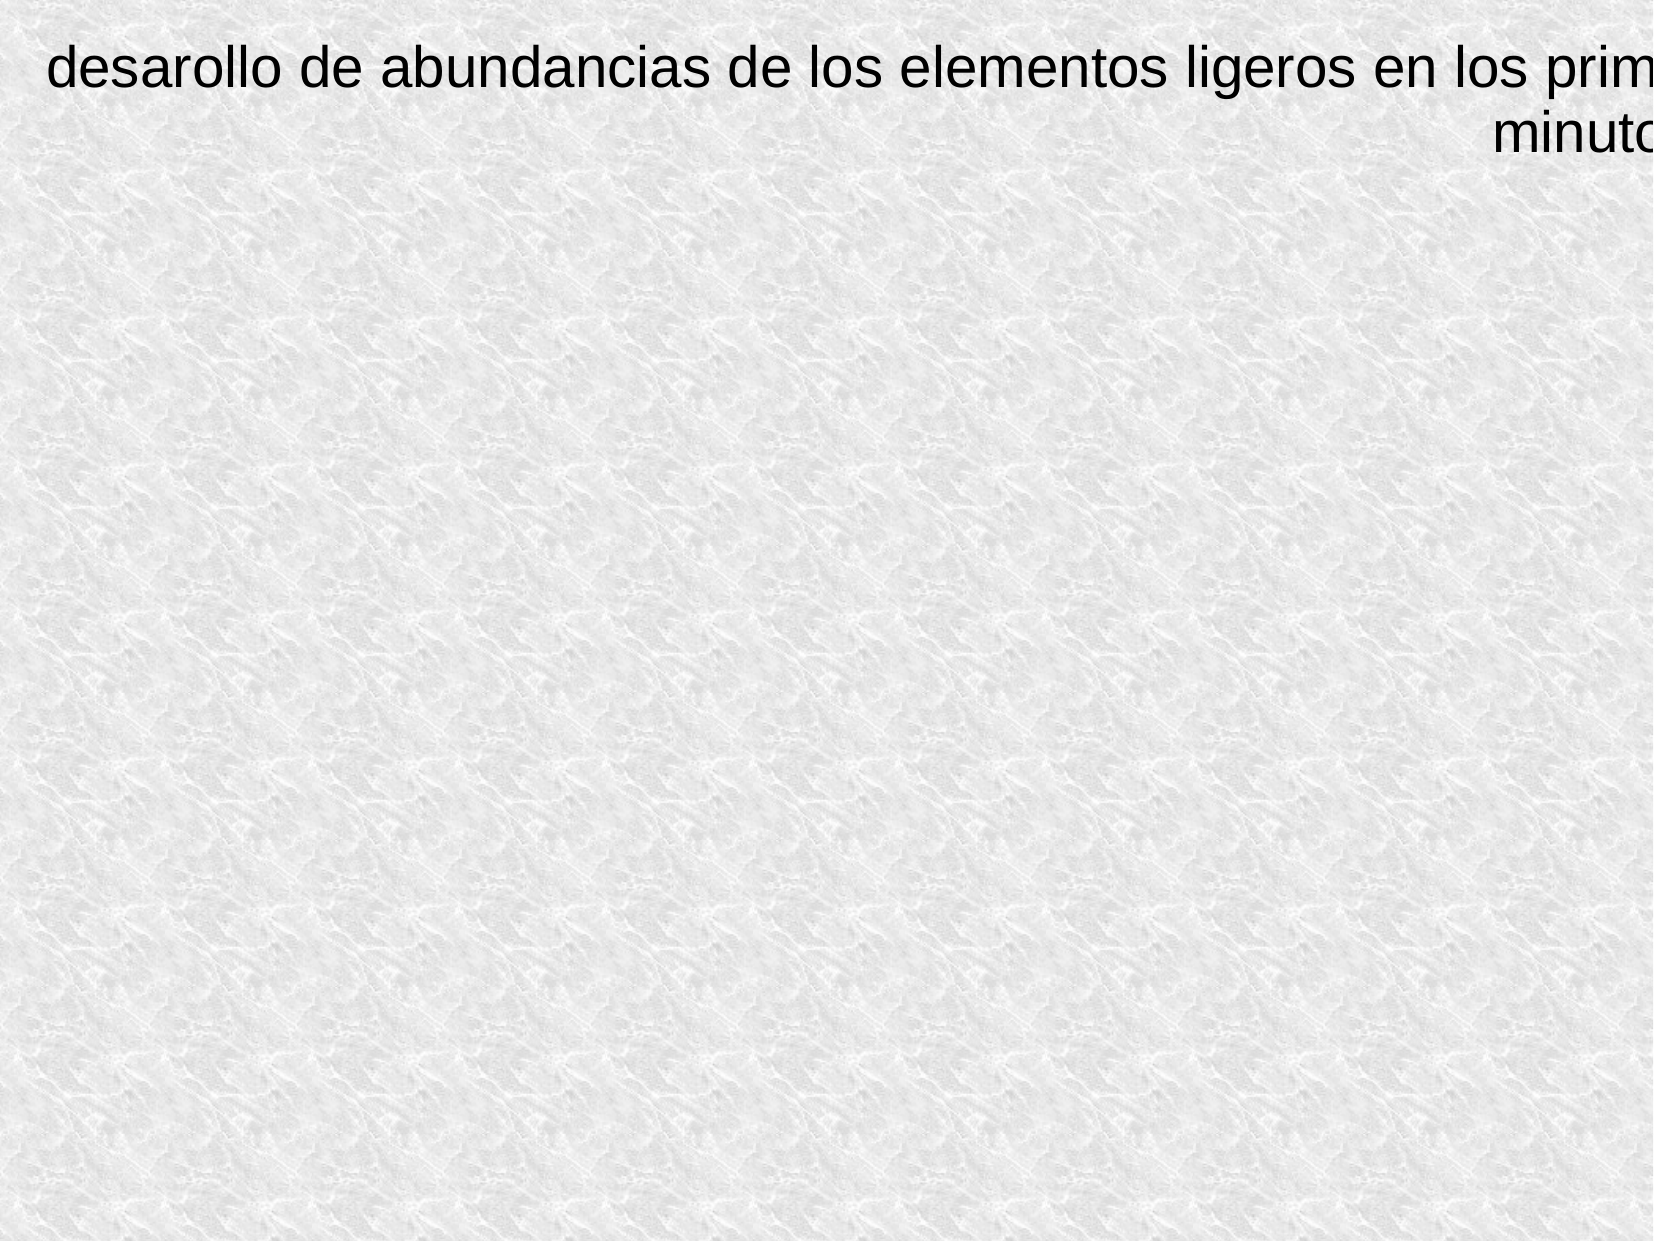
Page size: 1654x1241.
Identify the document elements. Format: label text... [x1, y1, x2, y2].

text_box desarollo de abundancias de los elementos ligeros en los primeros minutos [31, 27, 1599, 184]
picture [0, 0, 1654, 1241]
